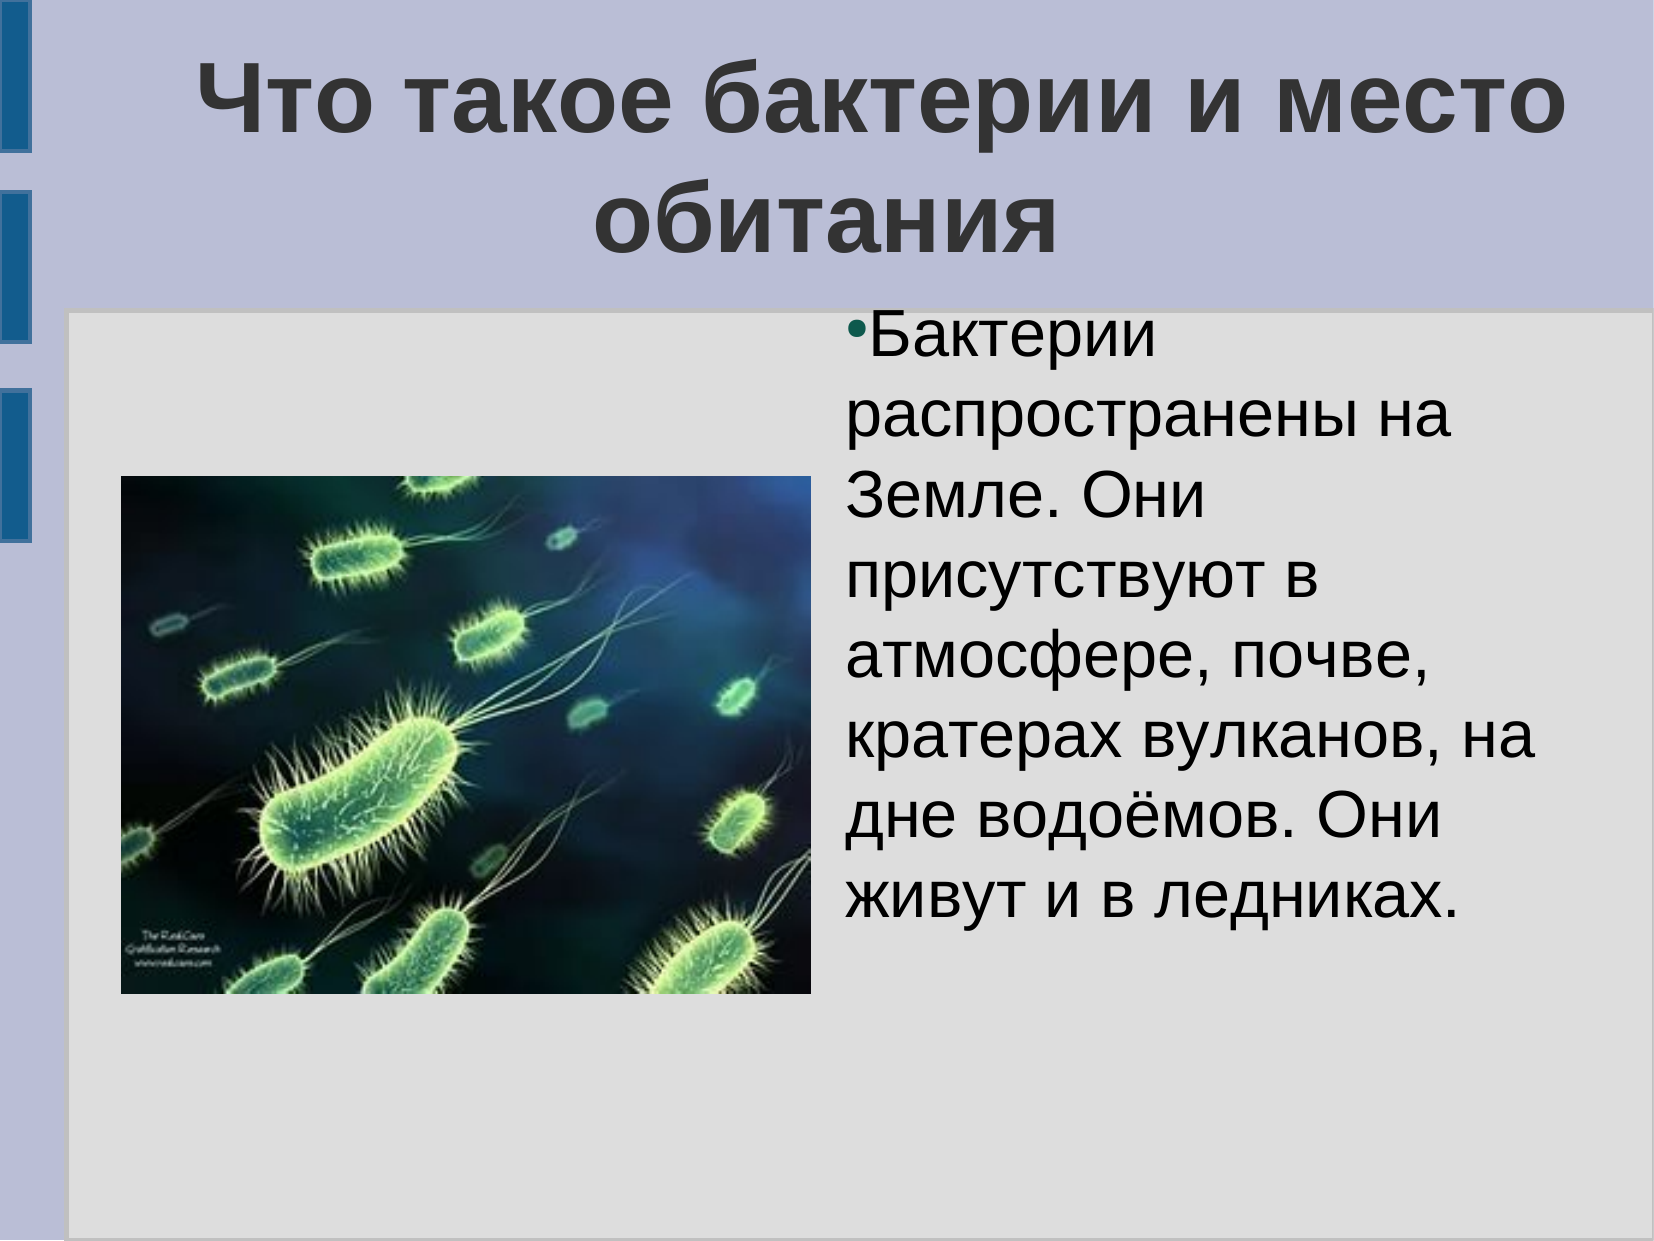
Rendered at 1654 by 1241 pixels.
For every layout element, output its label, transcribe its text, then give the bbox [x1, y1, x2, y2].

list Бактерии распространены на Земле. Они присутствуют в атмосфере, почве, кратерах вулканов, на дне водоёмов. Они живут и в ледниках. [845, 290, 1572, 1109]
picture [121, 476, 811, 994]
title Что такое бактерии и место обитания [82, 30, 1571, 275]
